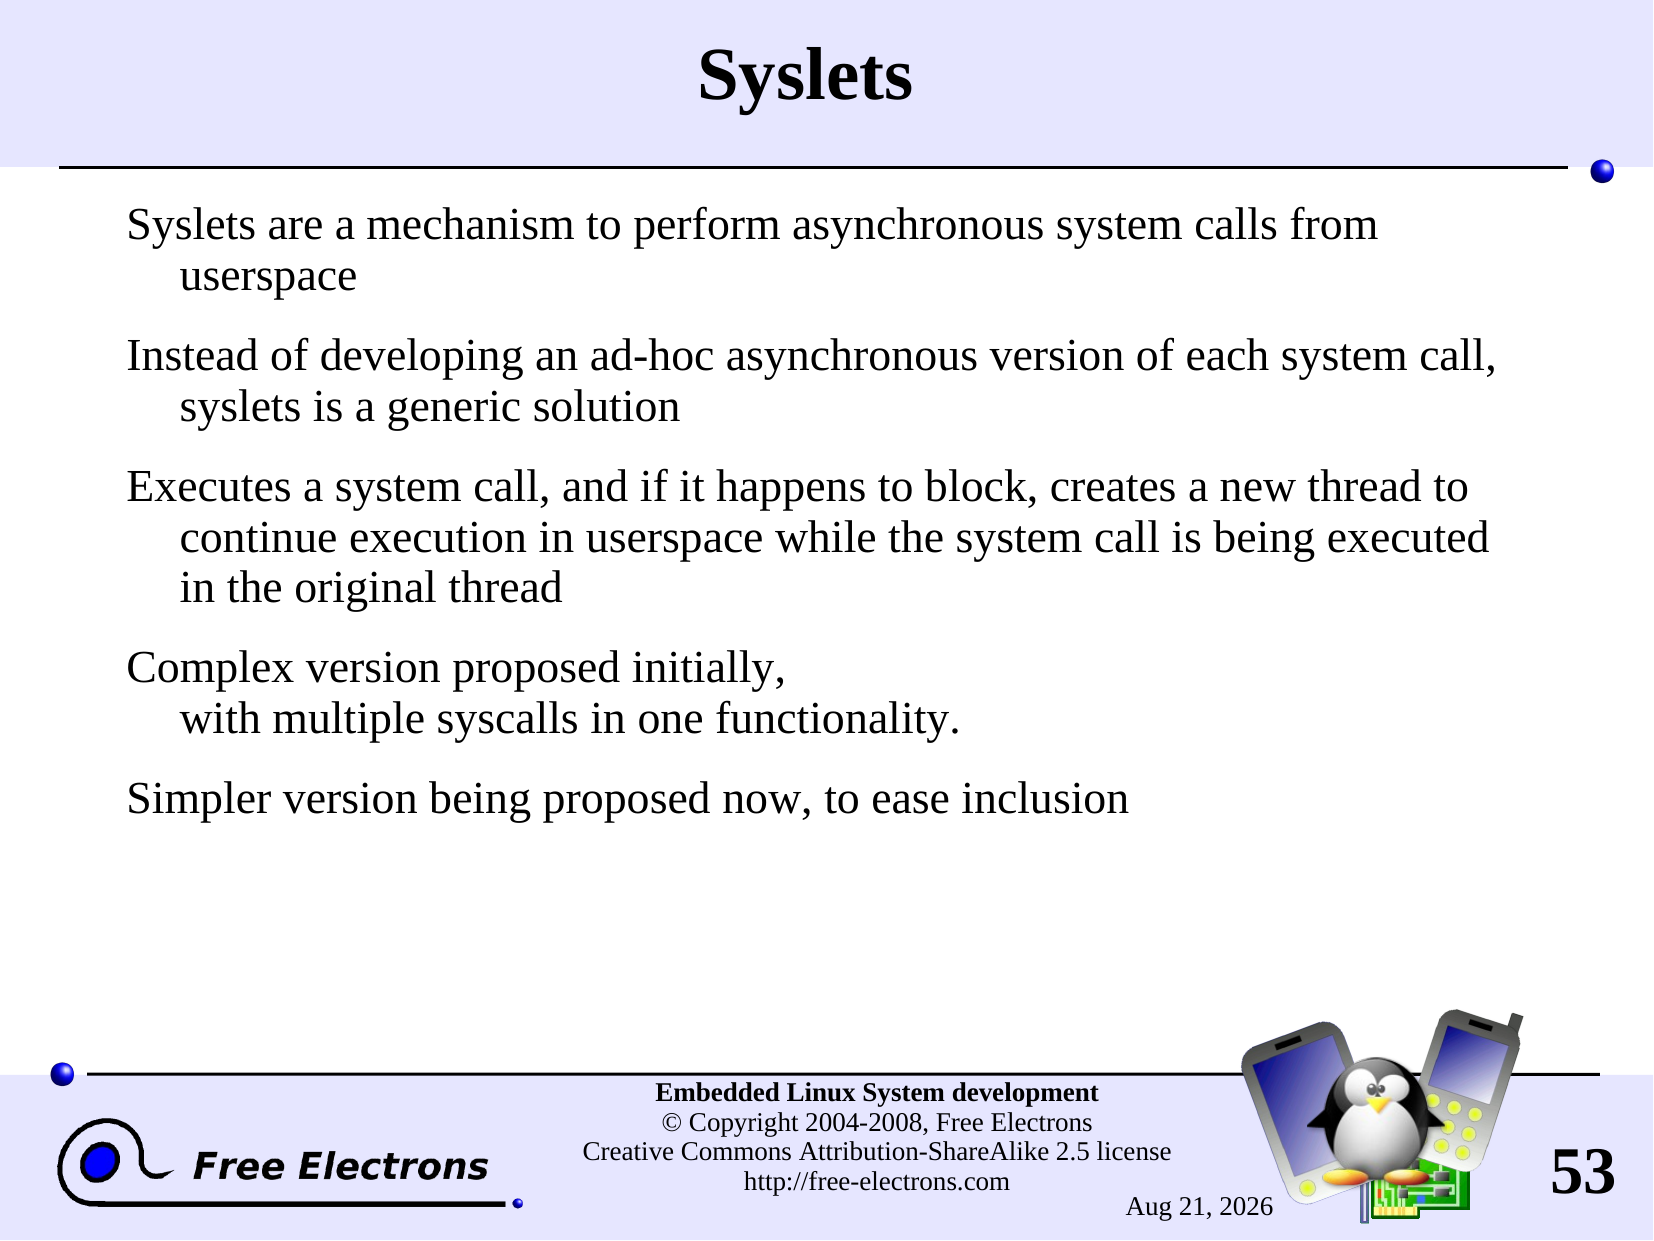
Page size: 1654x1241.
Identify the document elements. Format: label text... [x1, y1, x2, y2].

list Syslets are a mechanism to perform asynchronous system calls from userspace Instead of developing an ad-hoc asynchronous version of each system call, syslets is a generic solution Executes a system call, and if it happens to block, creates a new thread to continue execution in userspace while the system call is being executed in the original thread Complex version proposed initially, with multiple syscalls in one functionality. Simpler version being proposed now, to ease inclusion [108, 198, 1521, 1049]
picture [1225, 1008, 1538, 1241]
title Syslets [60, 25, 1551, 124]
picture [50, 1107, 527, 1216]
